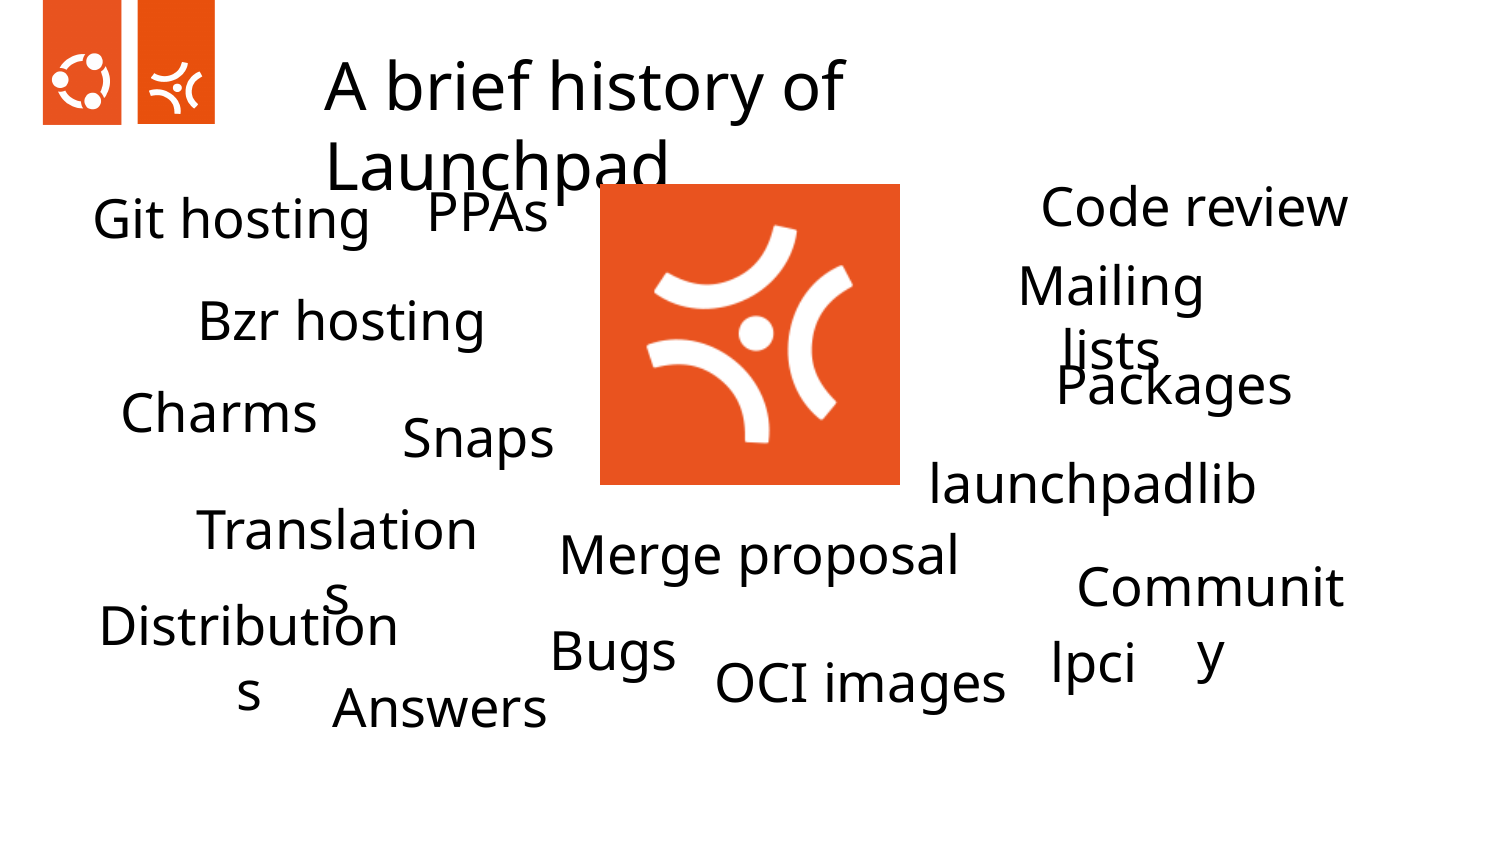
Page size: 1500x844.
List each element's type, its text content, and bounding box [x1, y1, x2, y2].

picture [600, 184, 900, 485]
text_box Code review [992, 157, 1397, 253]
text_box Community [1048, 537, 1374, 698]
text_box OCI images [698, 633, 1024, 729]
text_box Git hosting [77, 169, 403, 265]
text_box PPAs [325, 161, 651, 257]
text_box Snaps [316, 388, 642, 484]
text_box Merge proposal [507, 505, 1012, 601]
text_box Packages [1011, 335, 1338, 431]
text_box Charms [56, 363, 383, 459]
text_box launchpadlib [911, 434, 1275, 530]
text_box Bzr hosting [182, 271, 508, 367]
text_box Answers [278, 658, 604, 754]
text_box Translations [175, 480, 501, 641]
picture [137, 0, 216, 124]
text_box Distributions [73, 576, 425, 737]
text_box lpci [931, 613, 1257, 709]
title A brief history of Launchpad [324, 43, 1176, 126]
text_box Bugs [451, 601, 777, 697]
text_box Mailing lists [948, 235, 1275, 396]
